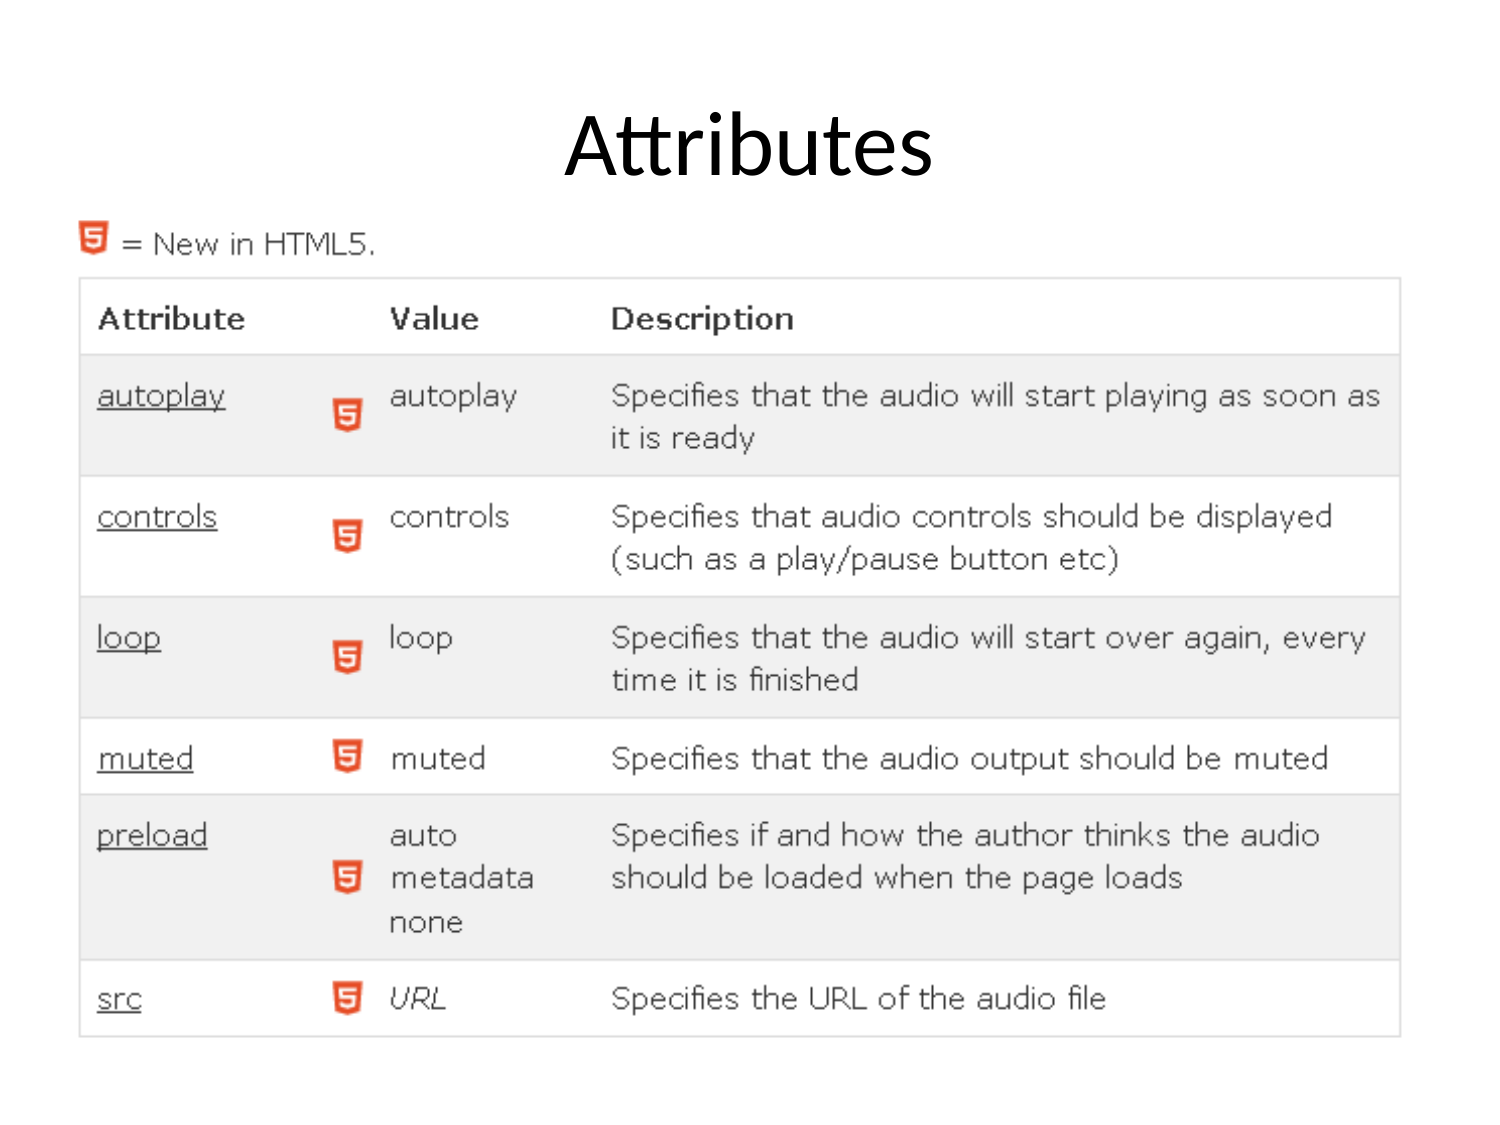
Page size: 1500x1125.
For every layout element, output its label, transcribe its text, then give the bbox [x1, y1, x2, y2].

picture [53, 209, 1436, 1044]
title Attributes [75, 45, 1425, 209]
